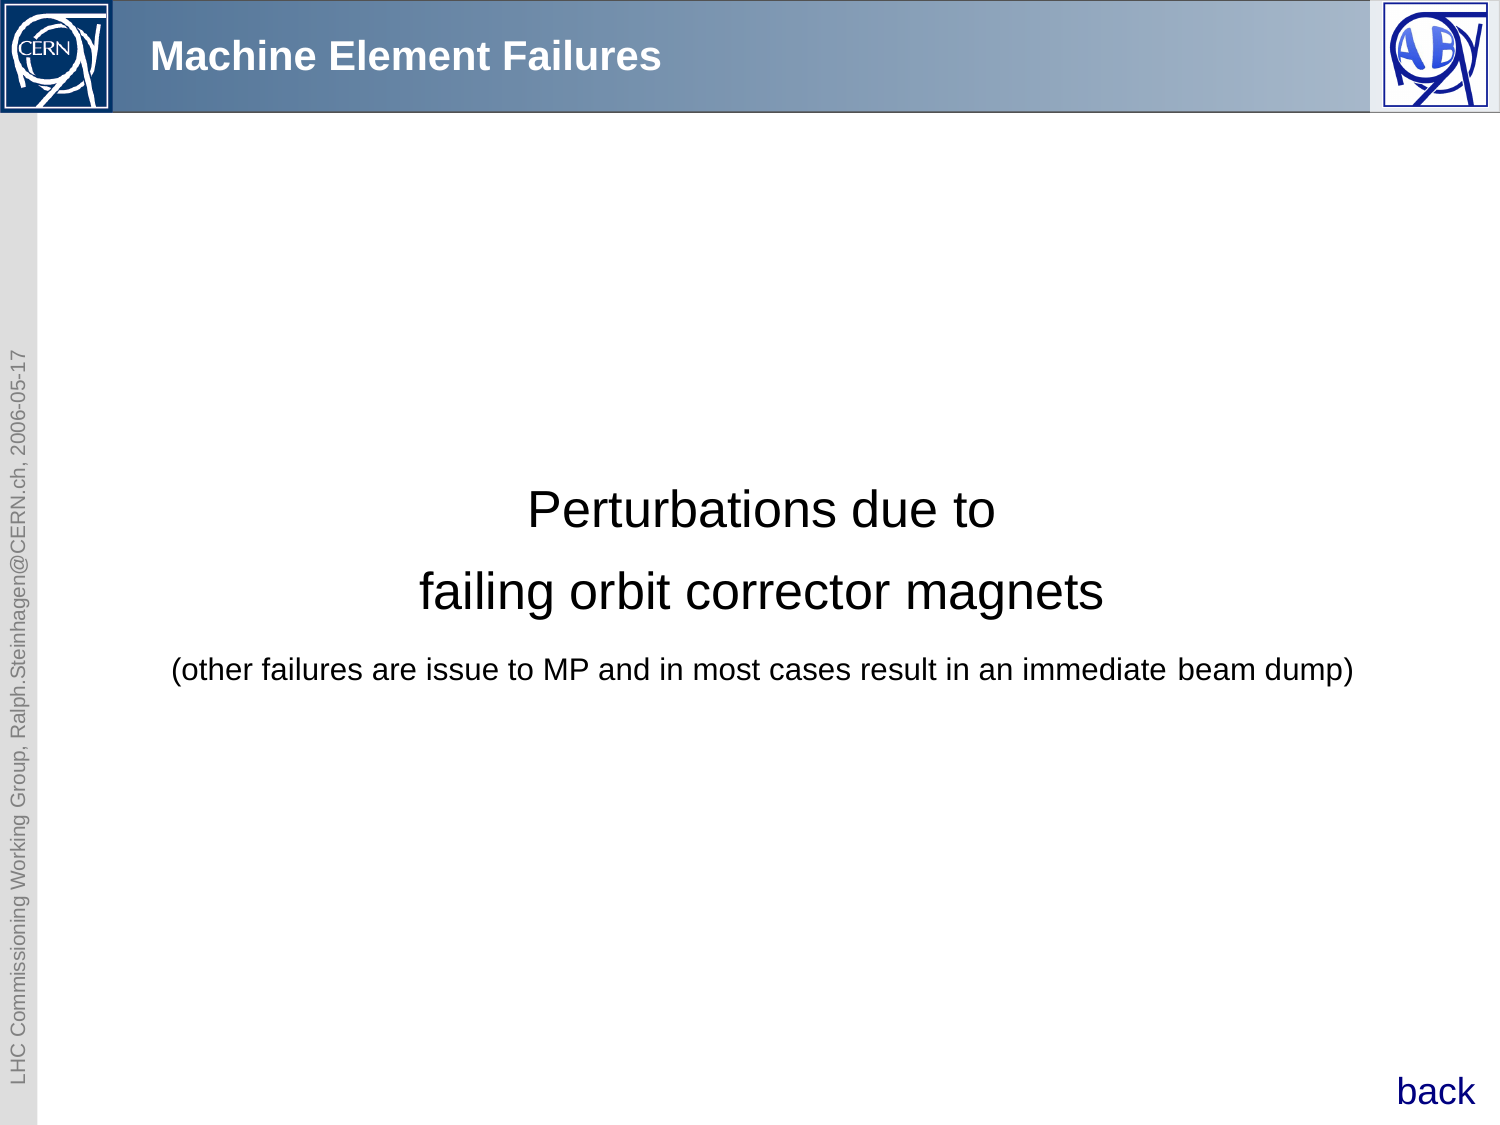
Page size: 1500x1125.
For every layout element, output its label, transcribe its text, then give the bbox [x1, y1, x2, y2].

picture [0, 0, 113, 113]
title Machine Element Failures [150, 0, 1201, 113]
text_box back [1381, 1062, 1500, 1120]
picture [1382, 1, 1489, 108]
subtitle Perturbations due to failing orbit corrector magnets (other failures are issue to MP and in most cases result in an immediate beam dump) [87, 137, 1438, 1030]
